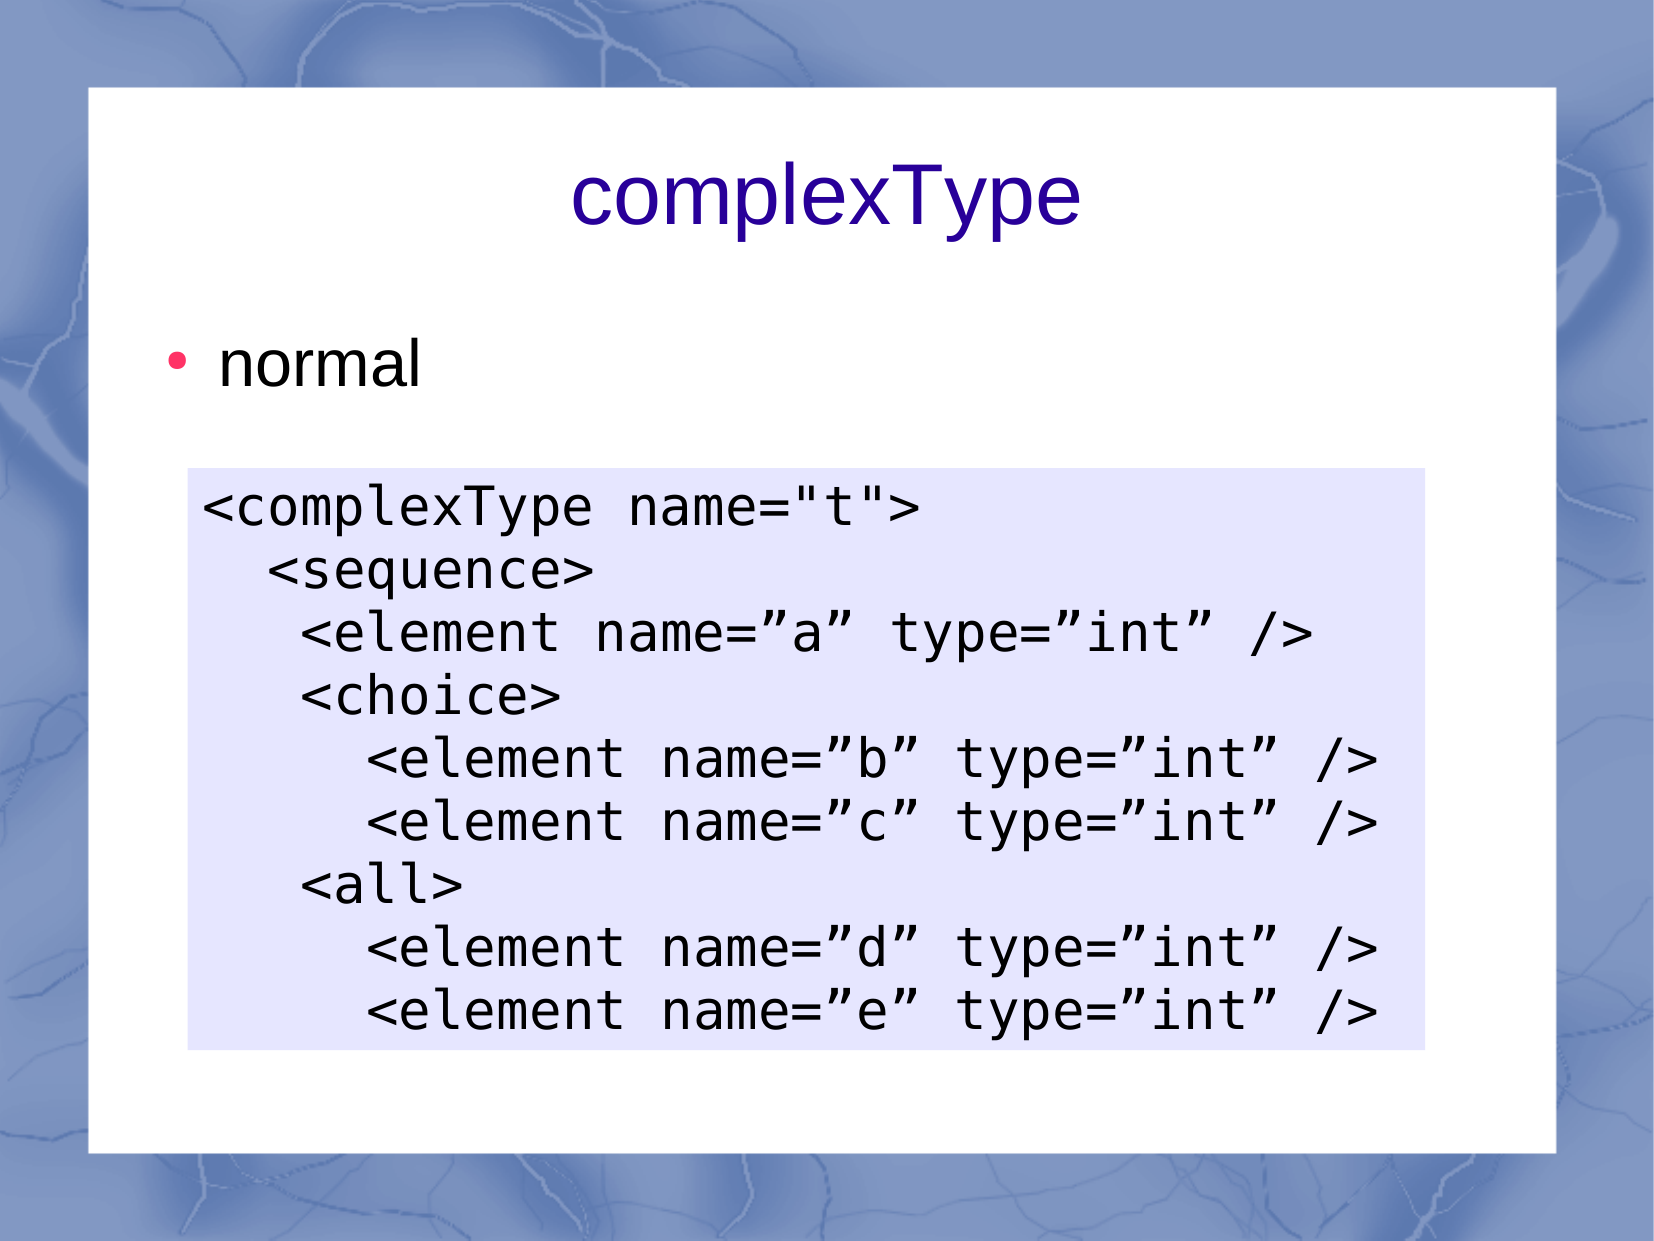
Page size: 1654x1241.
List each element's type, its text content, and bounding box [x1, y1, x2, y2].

title complexType [118, 90, 1536, 298]
list normal [147, 325, 1506, 1232]
text_box <complexType name="t"> <sequence> <element name=”a” type=”int” /> <choice> <element name=”b” type=”int” /> <element name=”c” type=”int” /> <all> <element name=”d” type=”int” /> <element name=”e” type=”int” /> [187, 468, 1426, 1051]
picture [0, 0, 1654, 1241]
